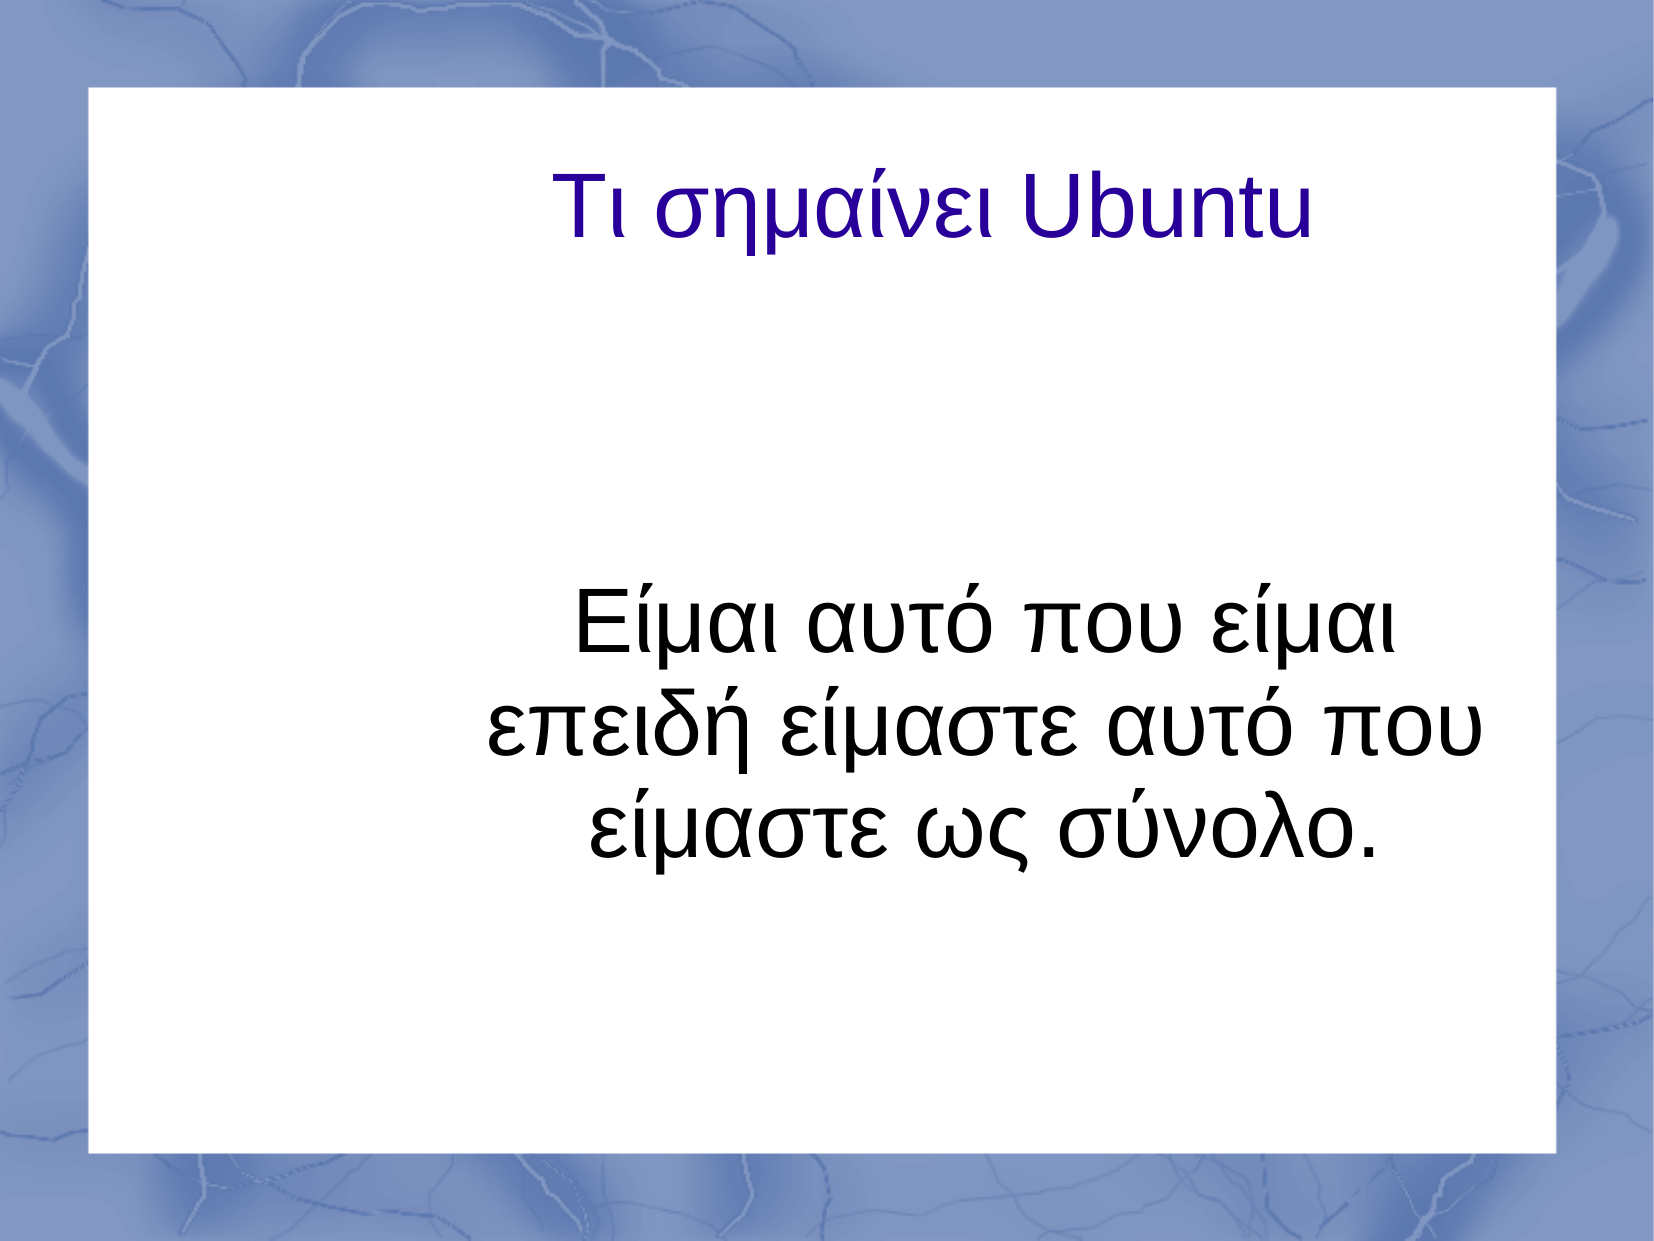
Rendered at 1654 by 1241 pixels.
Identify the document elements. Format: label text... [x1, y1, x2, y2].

subtitle Είμαι αυτό που είμαι επειδή είμαστε αυτό που είμαστε ως σύνολο. [147, 354, 1506, 1093]
picture [0, 0, 1654, 1241]
title Tι σημαίνει Ubuntu [118, 90, 1536, 298]
